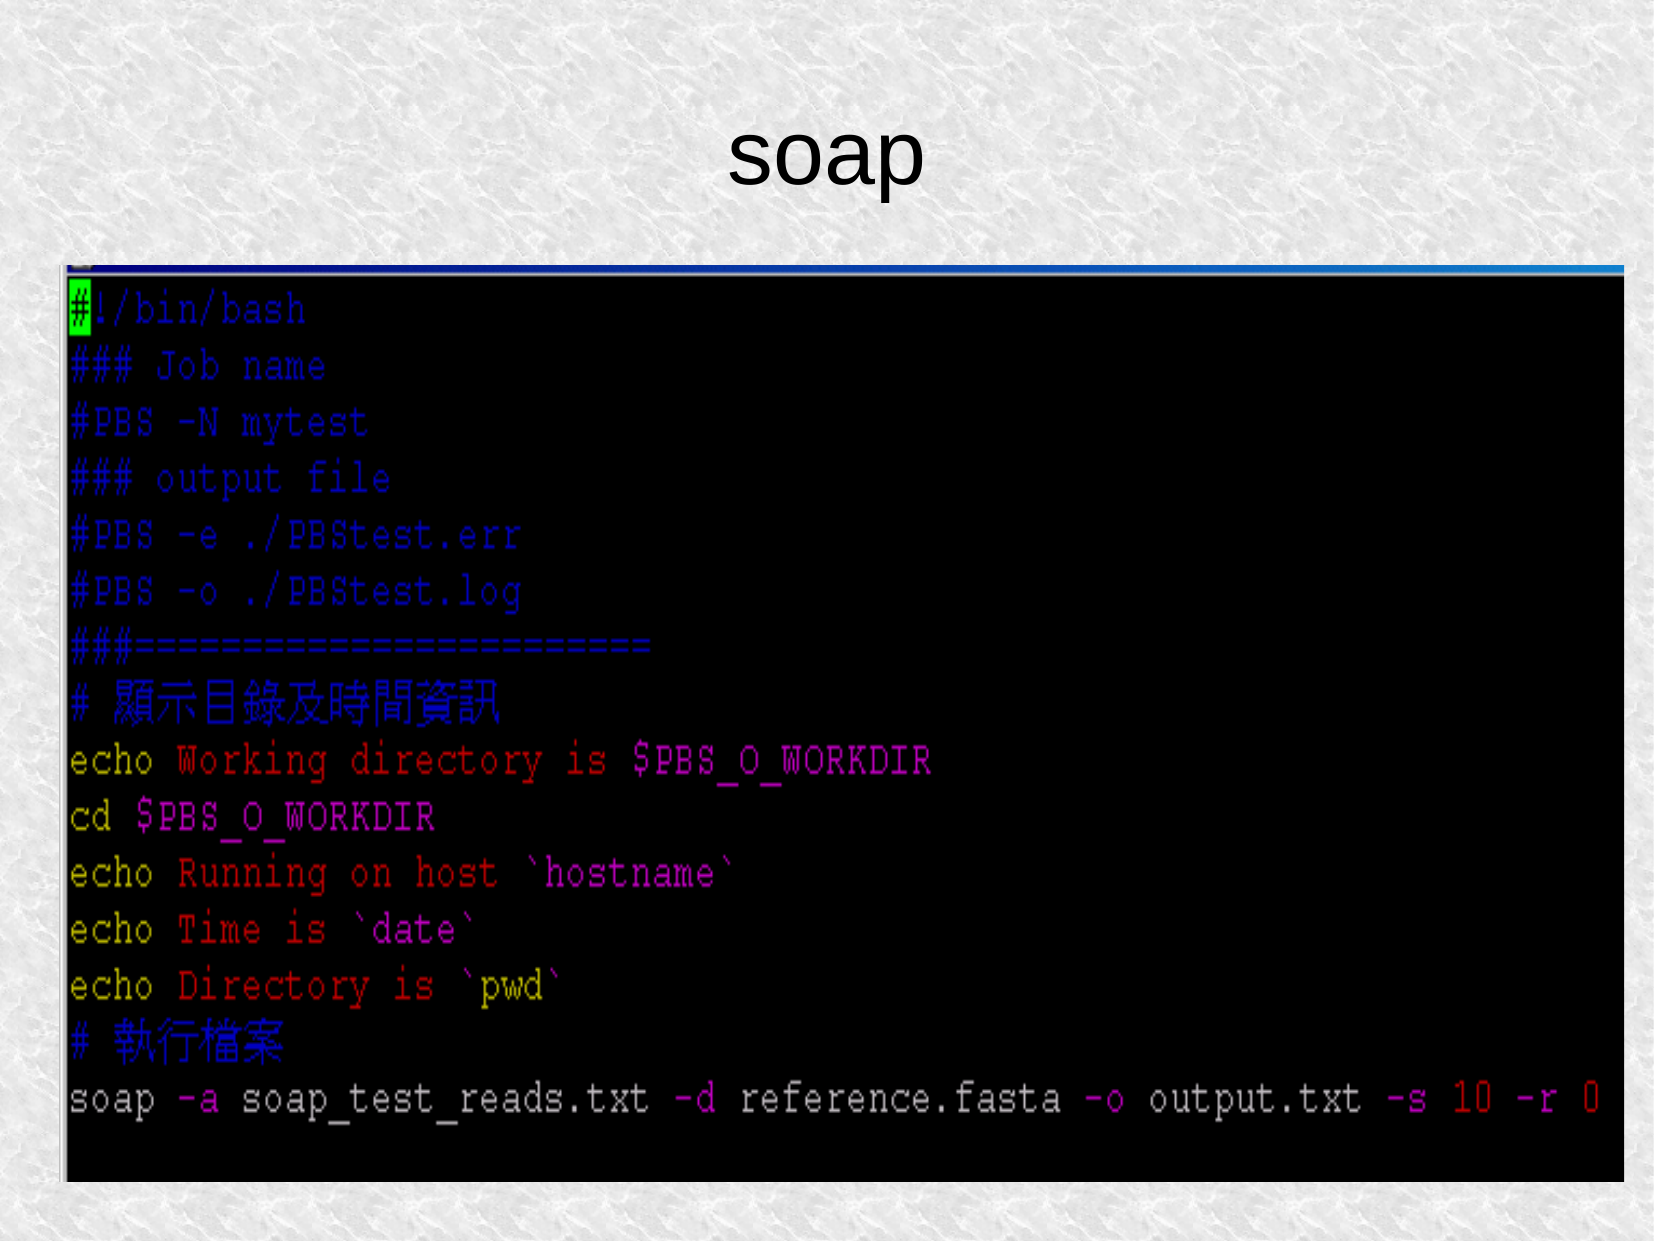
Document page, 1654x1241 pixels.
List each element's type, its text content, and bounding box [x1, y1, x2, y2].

title soap [82, 56, 1571, 250]
picture [0, 0, 1654, 1241]
